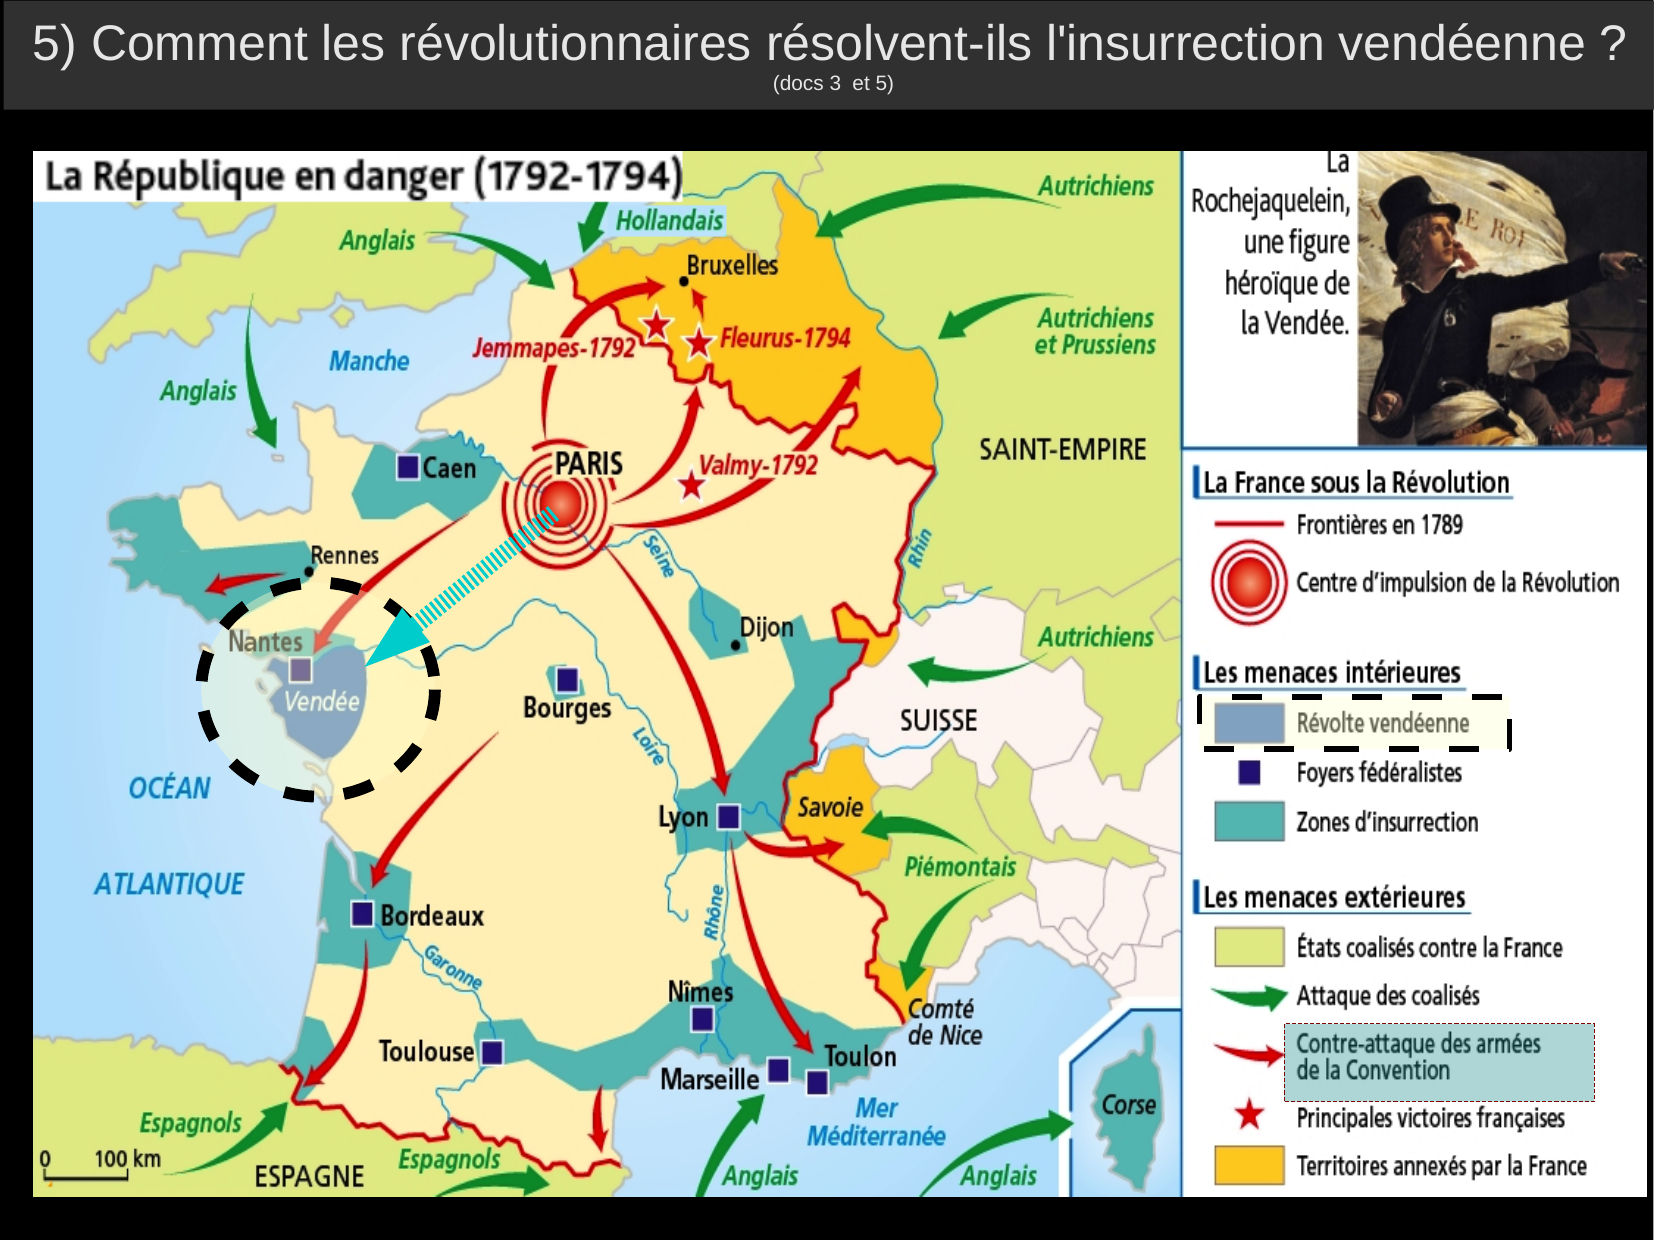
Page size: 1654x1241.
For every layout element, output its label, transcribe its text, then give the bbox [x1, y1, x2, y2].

text_box [1284, 1023, 1595, 1102]
text_box [1199, 696, 1510, 750]
picture [33, 151, 1647, 1197]
text_box 5) Comment les révolutionnaires résolvent-ils l'insurrection vendéenne ? (docs 3 et 5) [3, 0, 1654, 110]
text_box [201, 582, 435, 797]
